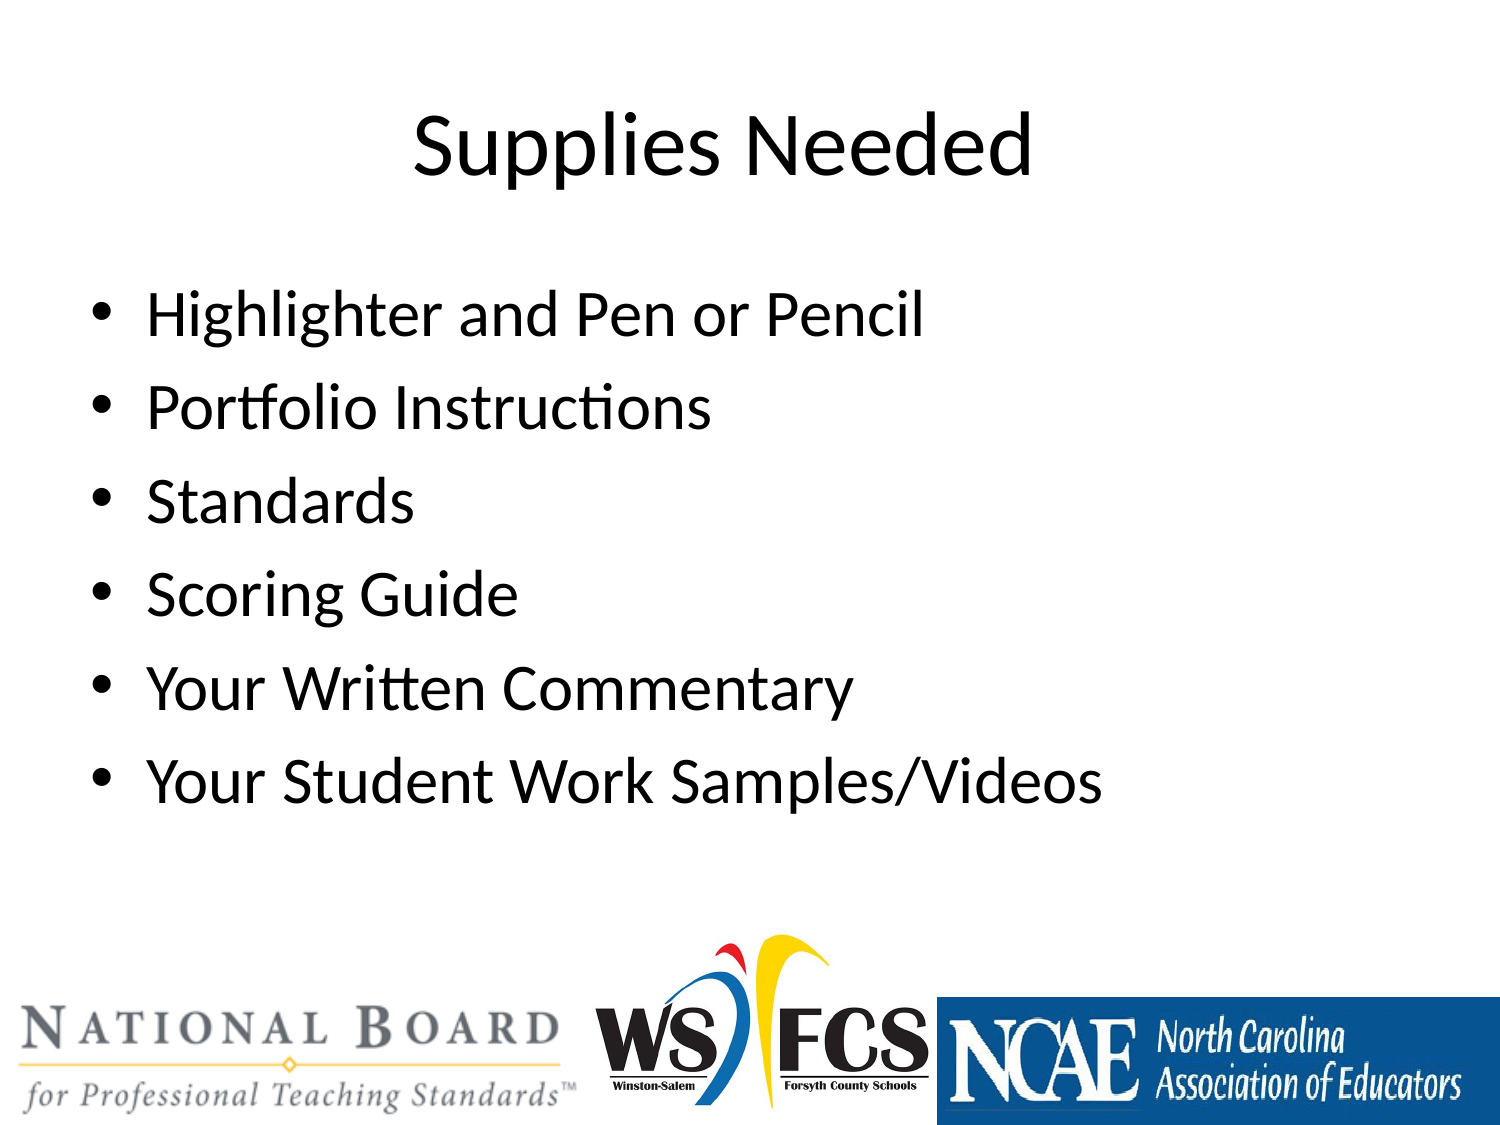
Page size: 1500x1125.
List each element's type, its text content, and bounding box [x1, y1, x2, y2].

title Supplies Needed [75, 45, 1425, 233]
list Highlighter and Pen or Pencil Portfolio Instructions Standards Scoring Guide Your Written Commentary Your Student Work Samples/Videos [75, 262, 1425, 1005]
picture [0, 994, 1500, 1125]
